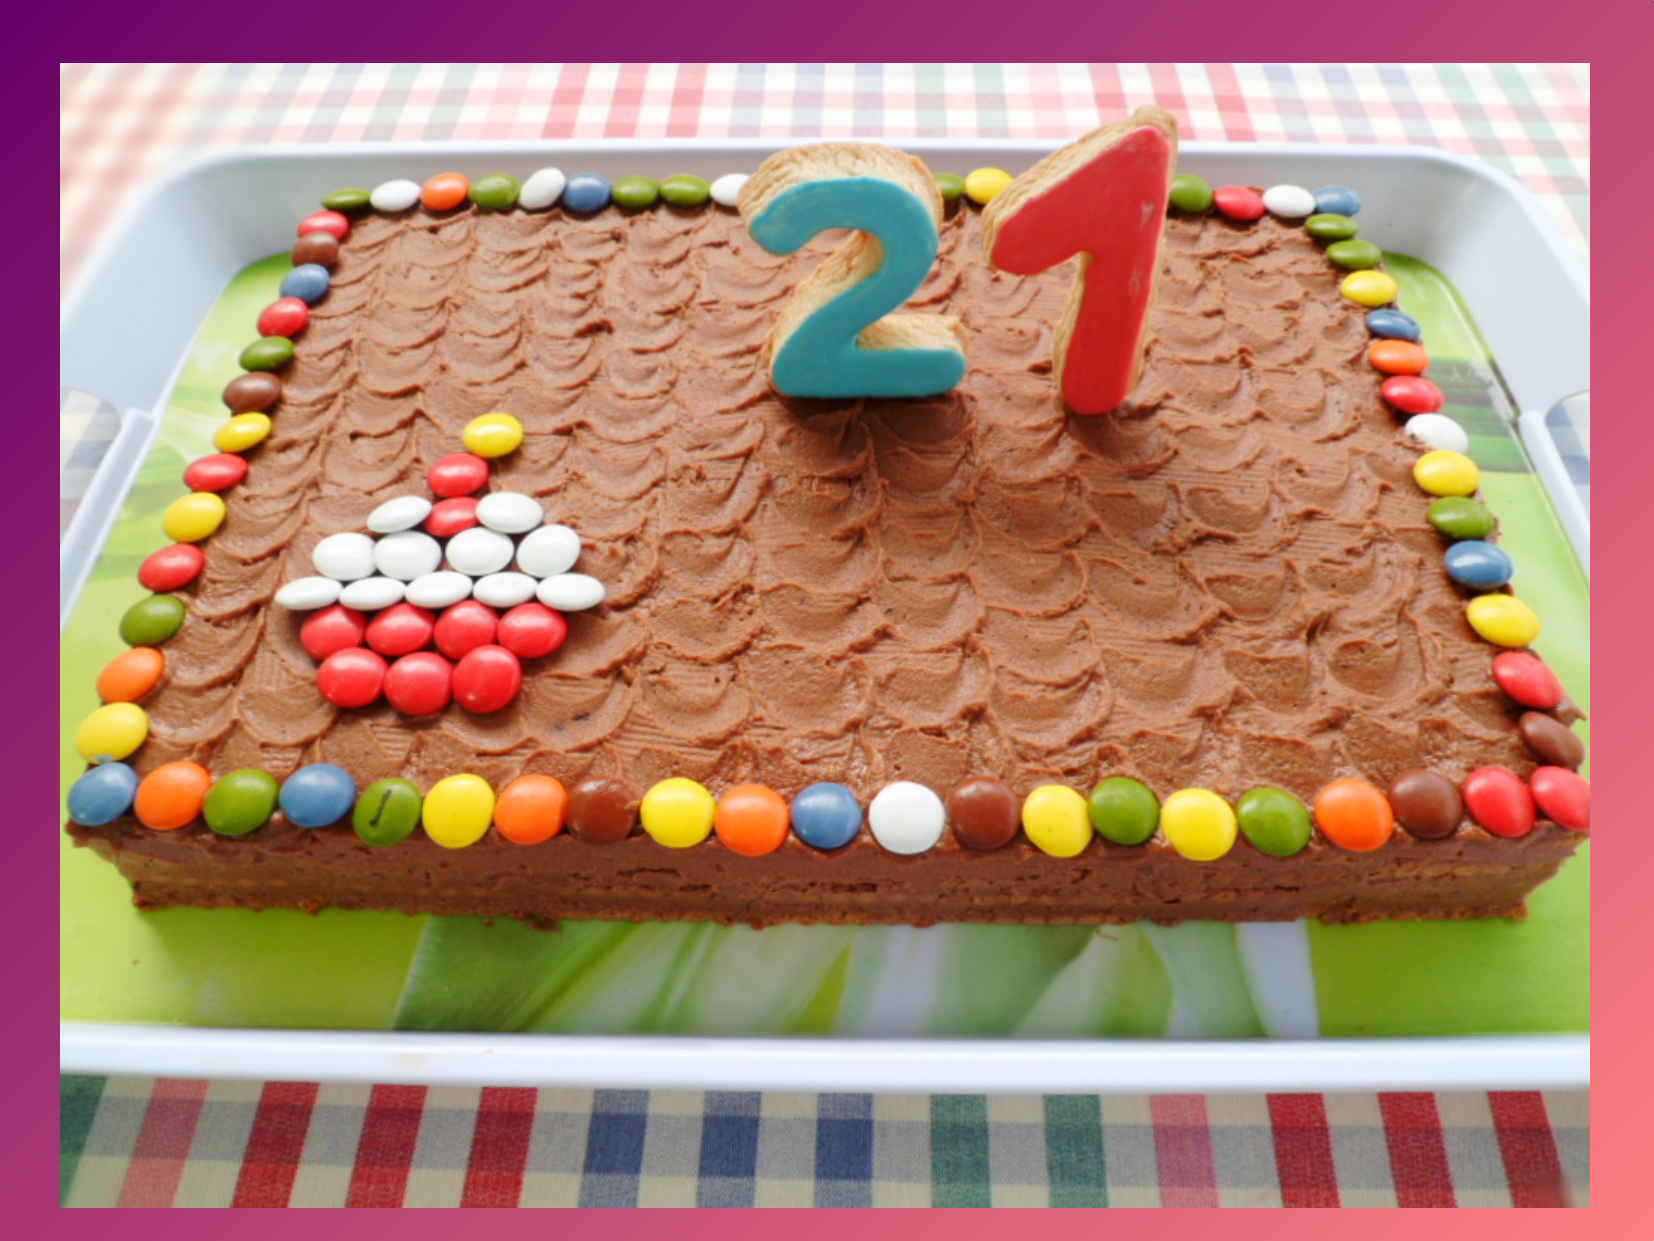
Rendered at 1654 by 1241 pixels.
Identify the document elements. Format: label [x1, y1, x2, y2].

picture [60, 63, 1590, 1209]
